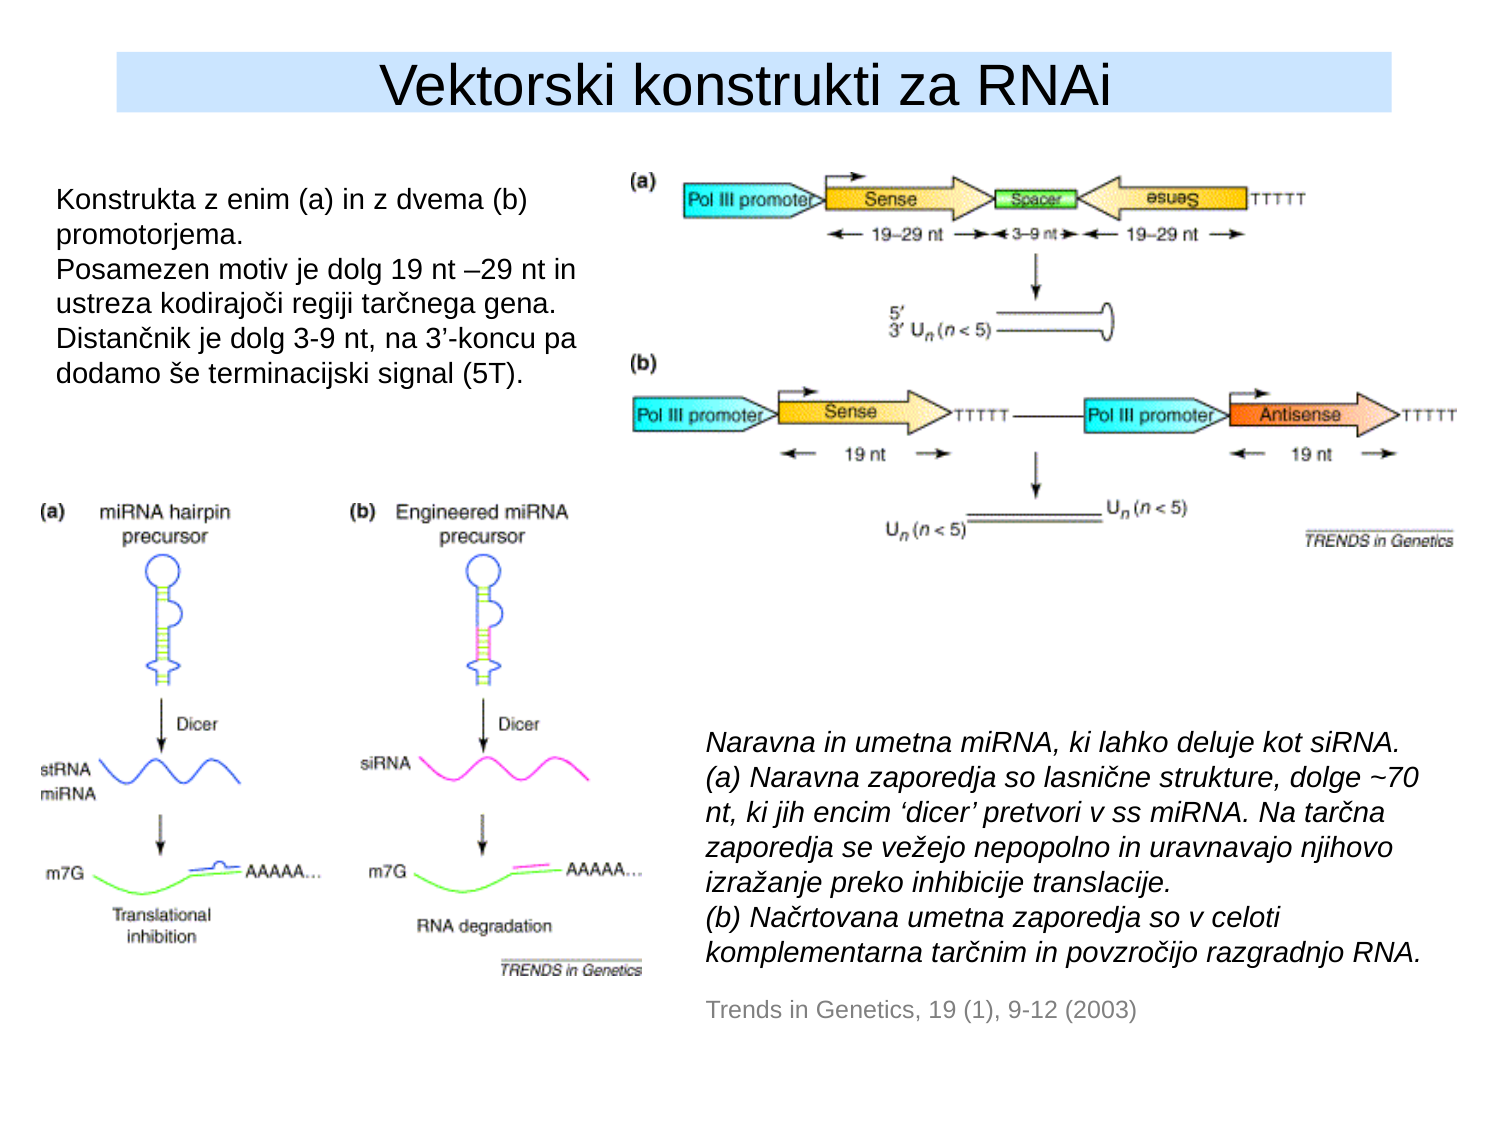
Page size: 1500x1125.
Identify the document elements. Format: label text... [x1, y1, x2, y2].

picture [41, 172, 1457, 976]
text_box Vektorski konstrukti za RNAi [116, 51, 1392, 113]
text_box Naravna in umetna miRNA, ki lahko deluje kot siRNA. (a) Naravna zaporedja so lasnične strukture, dolge ~70 nt, ki jih encim ‘dicer’ pretvori v ss miRNA. Na tarčna zaporedja se vežejo nepopolno in uravnavajo njihovo izražanje preko inhibicije translacije. (b) Načrtovana umetna zaporedja so v celoti komplementarna tarčnim in povzročijo razgradnjo RNA. Trends in Genetics, 19 (1), 9-12 (2003) [690, 716, 1461, 1061]
text_box Konstrukta z enim (a) in z dvema (b) promotorjema. Posamezen motiv je dolg 19 nt –29 nt in ustreza kodirajoči regiji tarčnega gena. Distančnik je dolg 3-9 nt, na 3’-koncu pa dodamo še terminacijski signal (5T). [41, 172, 597, 398]
